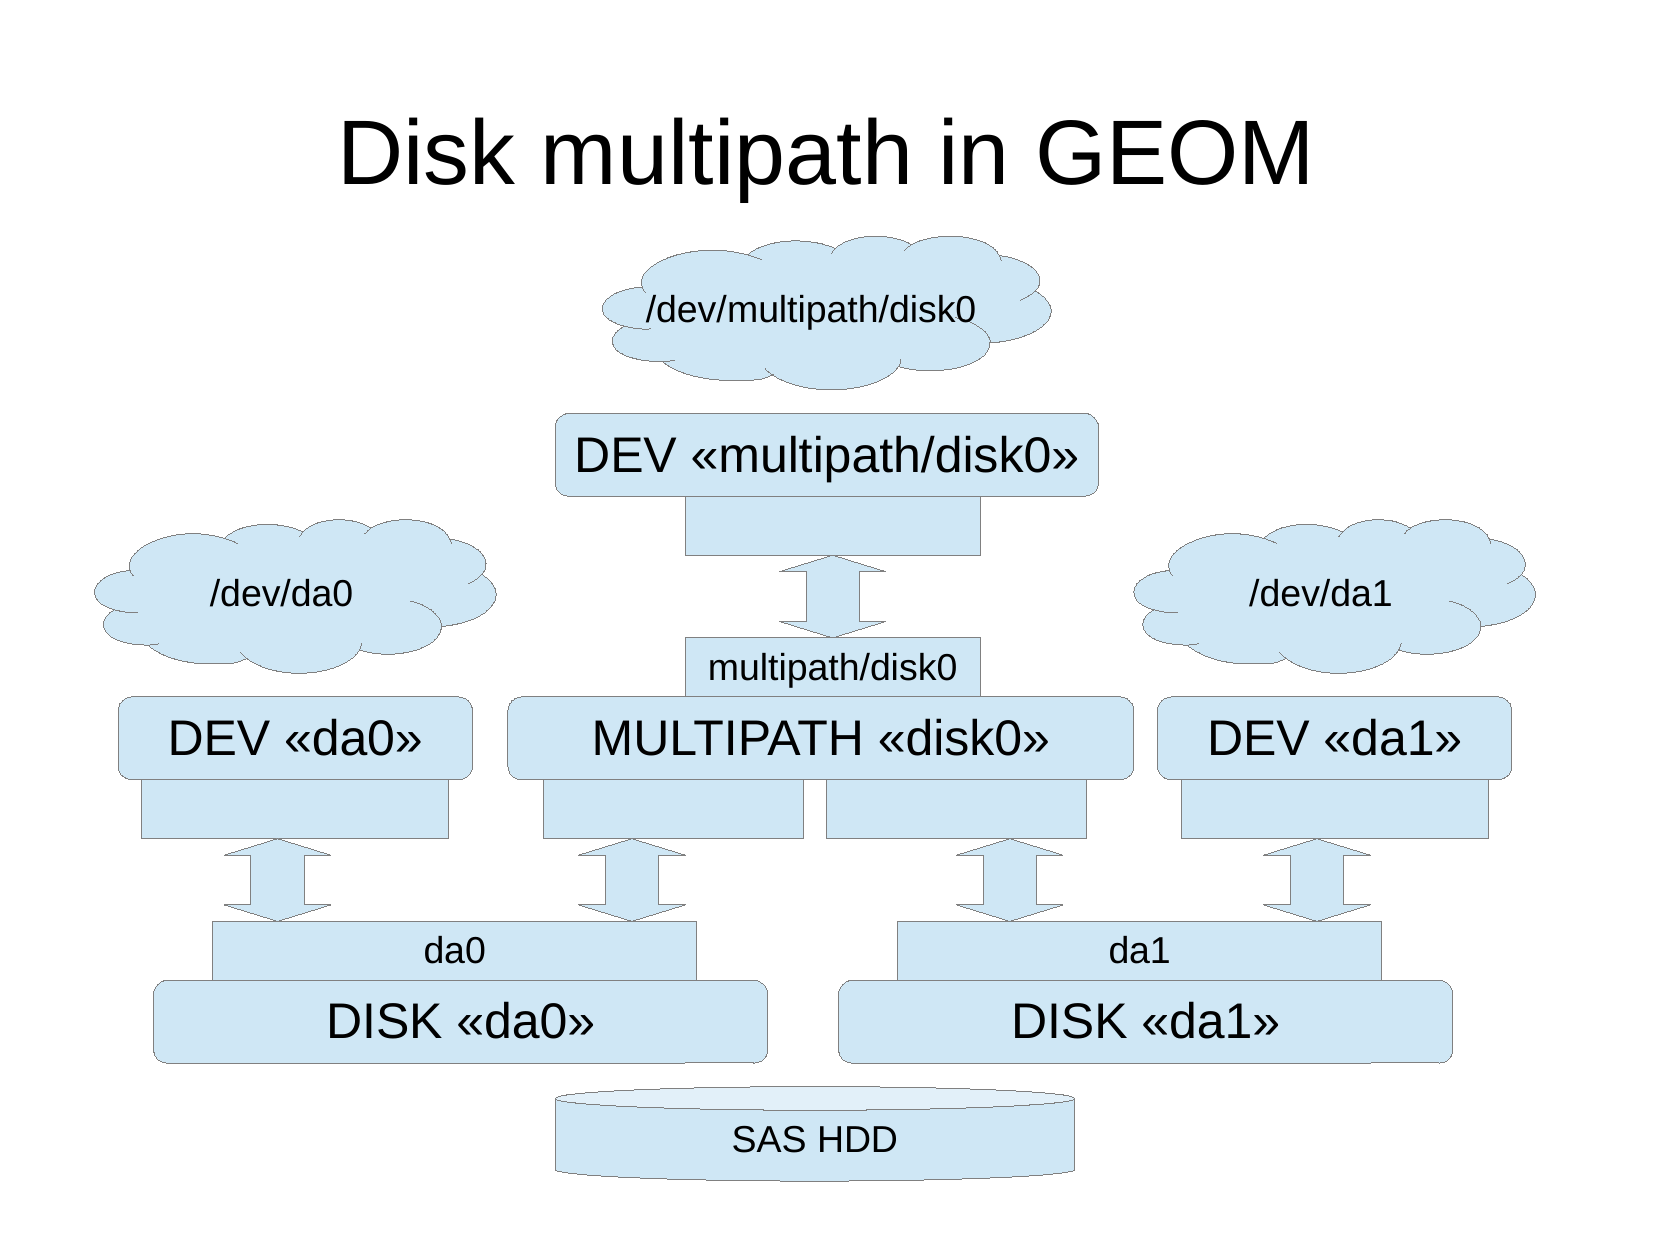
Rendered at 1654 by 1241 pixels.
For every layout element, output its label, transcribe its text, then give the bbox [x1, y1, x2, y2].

text_box DISK «da0» [153, 980, 768, 1064]
text_box MULTIPATH «disk0» [507, 696, 1134, 780]
text_box SAS HDD [555, 1100, 1075, 1182]
text_box da1 [897, 921, 1382, 981]
text_box /dev/da1 [1133, 519, 1536, 674]
text_box multipath/disk0 [685, 637, 981, 697]
text_box DEV «da1» [1157, 696, 1512, 780]
text_box [543, 779, 804, 922]
text_box da0 [212, 921, 697, 981]
text_box /dev/multipath/disk0 [602, 236, 1052, 390]
title Disk multipath in GEOM [82, 49, 1571, 257]
text_box [826, 779, 1087, 921]
text_box [141, 779, 449, 922]
text_box /dev/da0 [94, 519, 497, 674]
text_box [1181, 779, 1489, 922]
text_box DEV «da0» [118, 696, 473, 780]
text_box DEV «multipath/disk0» [555, 413, 1099, 497]
text_box [685, 496, 981, 638]
text_box DISK «da1» [838, 980, 1453, 1064]
